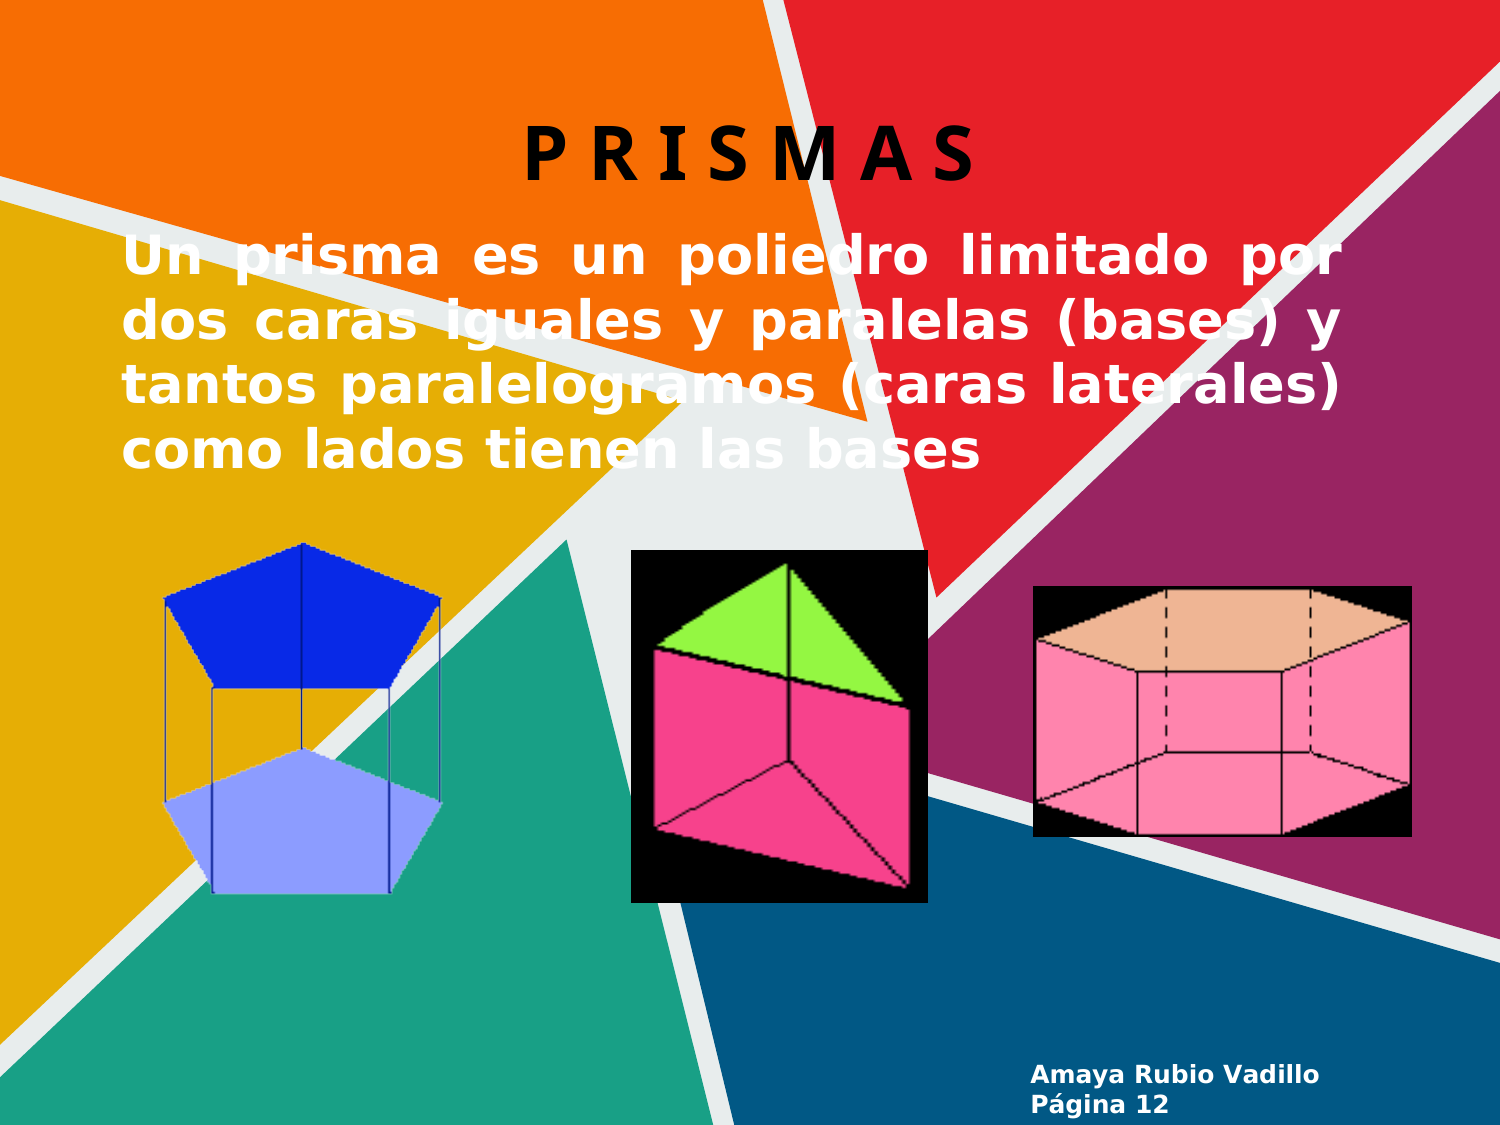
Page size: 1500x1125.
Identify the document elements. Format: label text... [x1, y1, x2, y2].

text_box Amaya Rubio Vadillo Página 12 [1015, 1051, 1477, 1125]
picture [1033, 586, 1412, 837]
text_box Un prisma es un poliedro limitado por dos caras iguales y paralelas (bases) y tantos paralelogramos (caras laterales) como lados tienen las bases [106, 212, 1359, 488]
picture [155, 541, 449, 910]
picture [631, 550, 928, 903]
title P R I S M A S [228, 23, 1288, 204]
